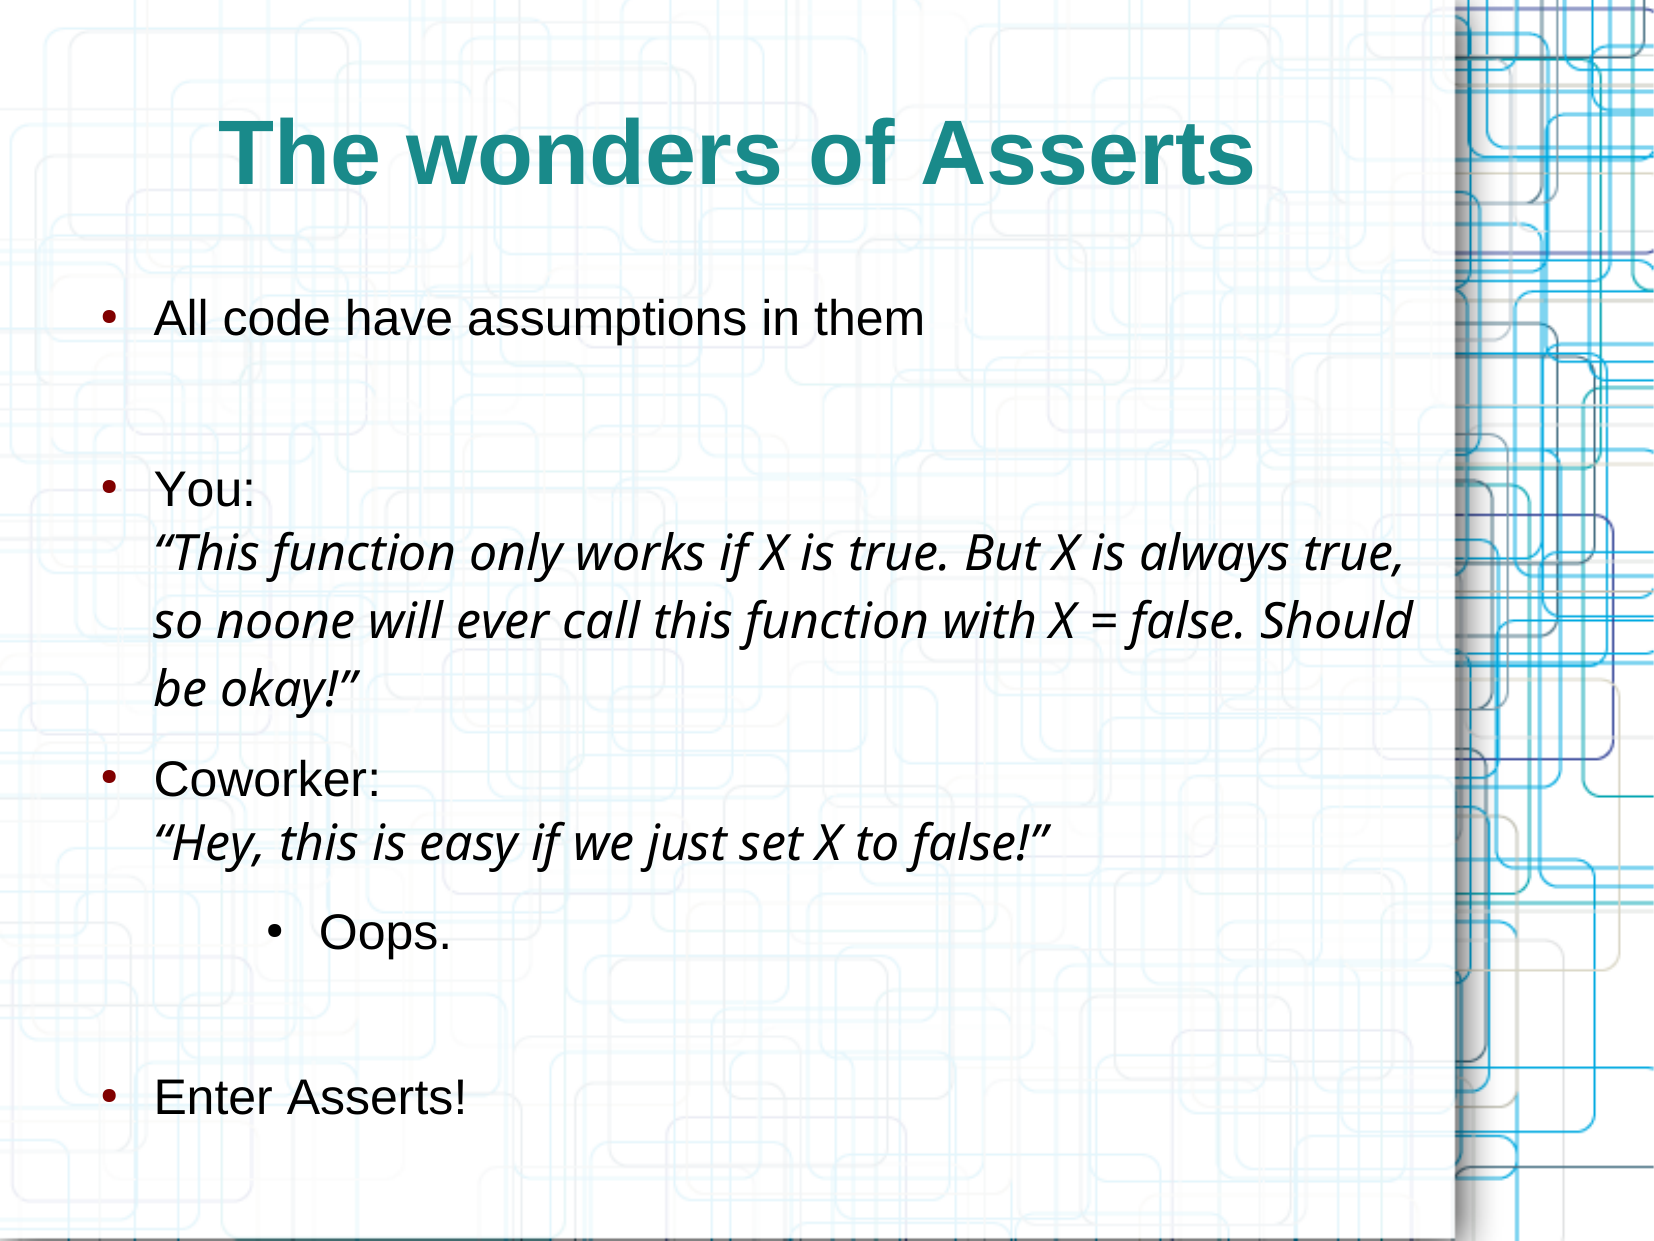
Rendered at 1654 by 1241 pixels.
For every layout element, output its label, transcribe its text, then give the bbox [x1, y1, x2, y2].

title The wonders of Asserts [59, 49, 1418, 257]
picture [0, 0, 1654, 1241]
list All code have assumptions in them You: “This function only works if X is true. But X is always true, so noone will ever call this function with X = false. Should be okay!” Coworker: “Hey, this is easy if we just set X to false!” Oops. Enter Asserts! [82, 290, 1418, 1141]
